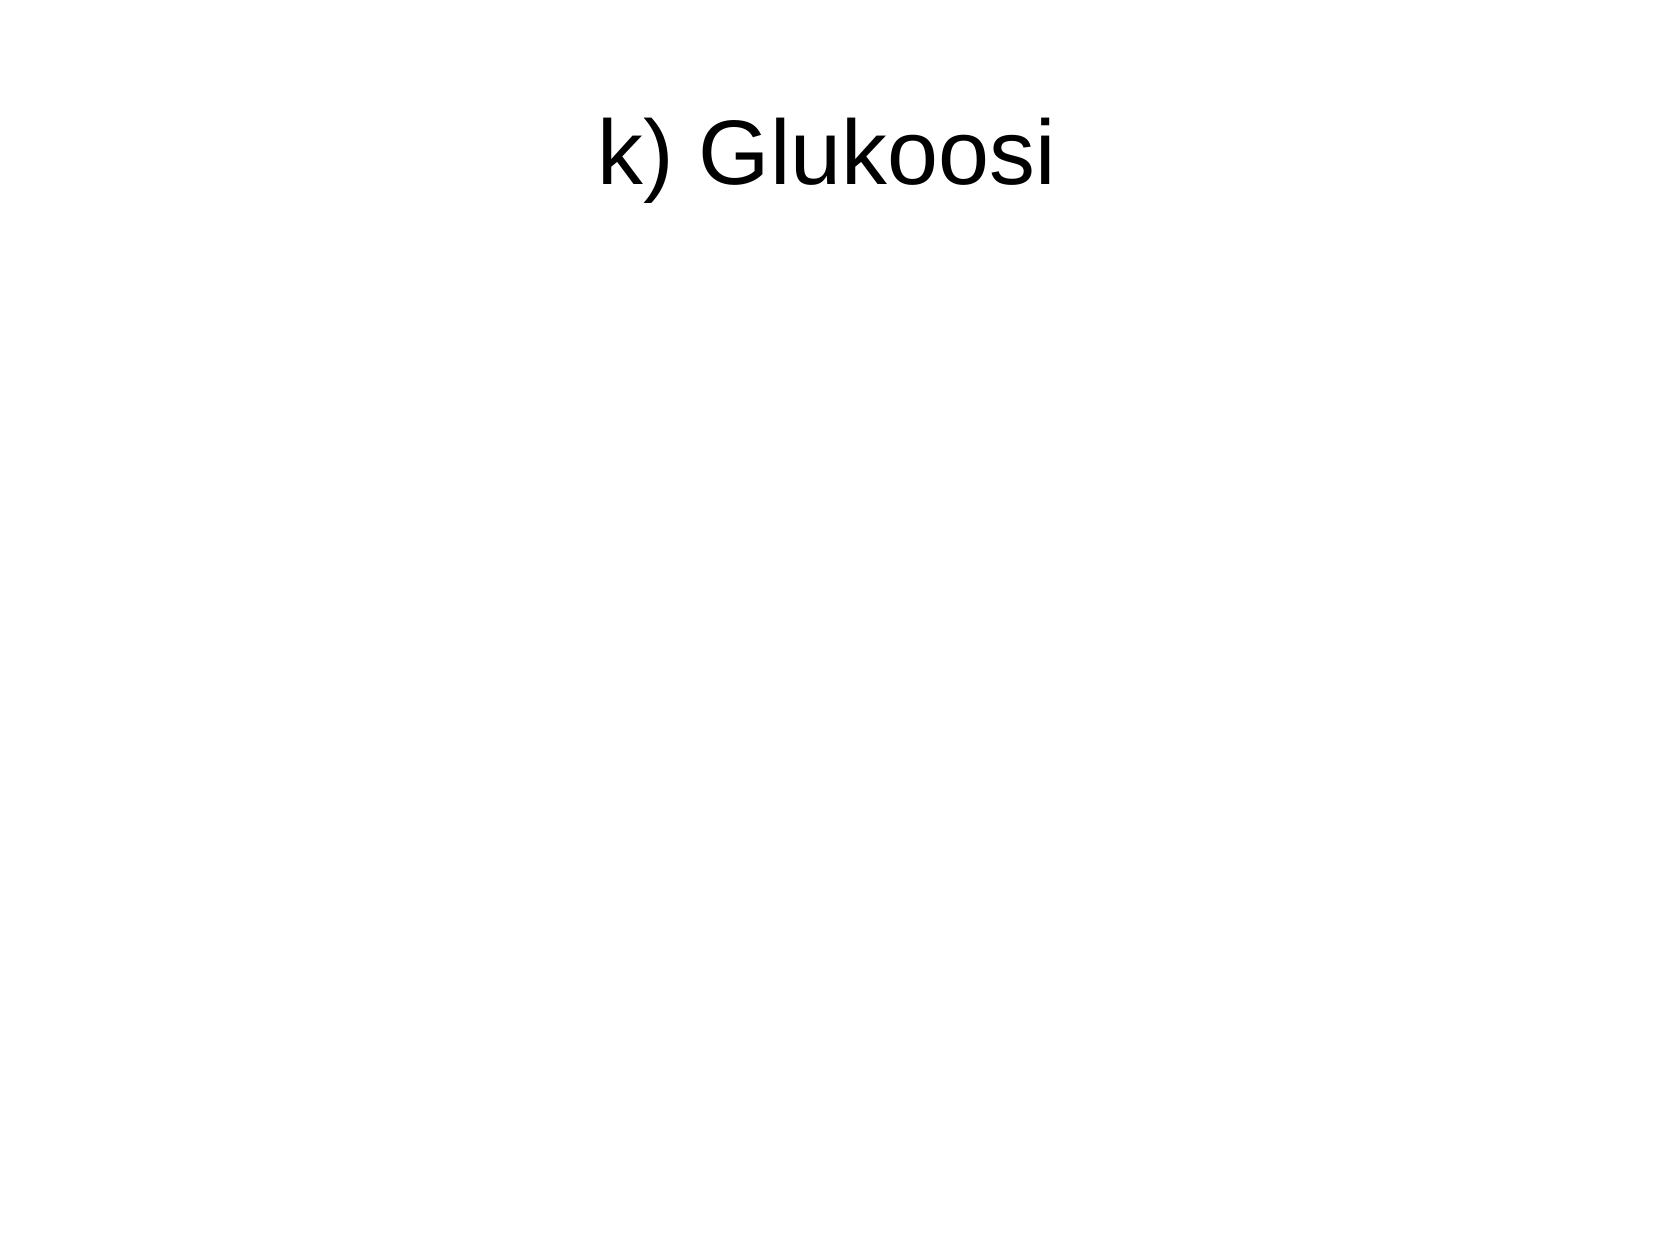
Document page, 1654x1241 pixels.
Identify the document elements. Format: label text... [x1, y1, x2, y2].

title k) Glukoosi [82, 49, 1571, 257]
